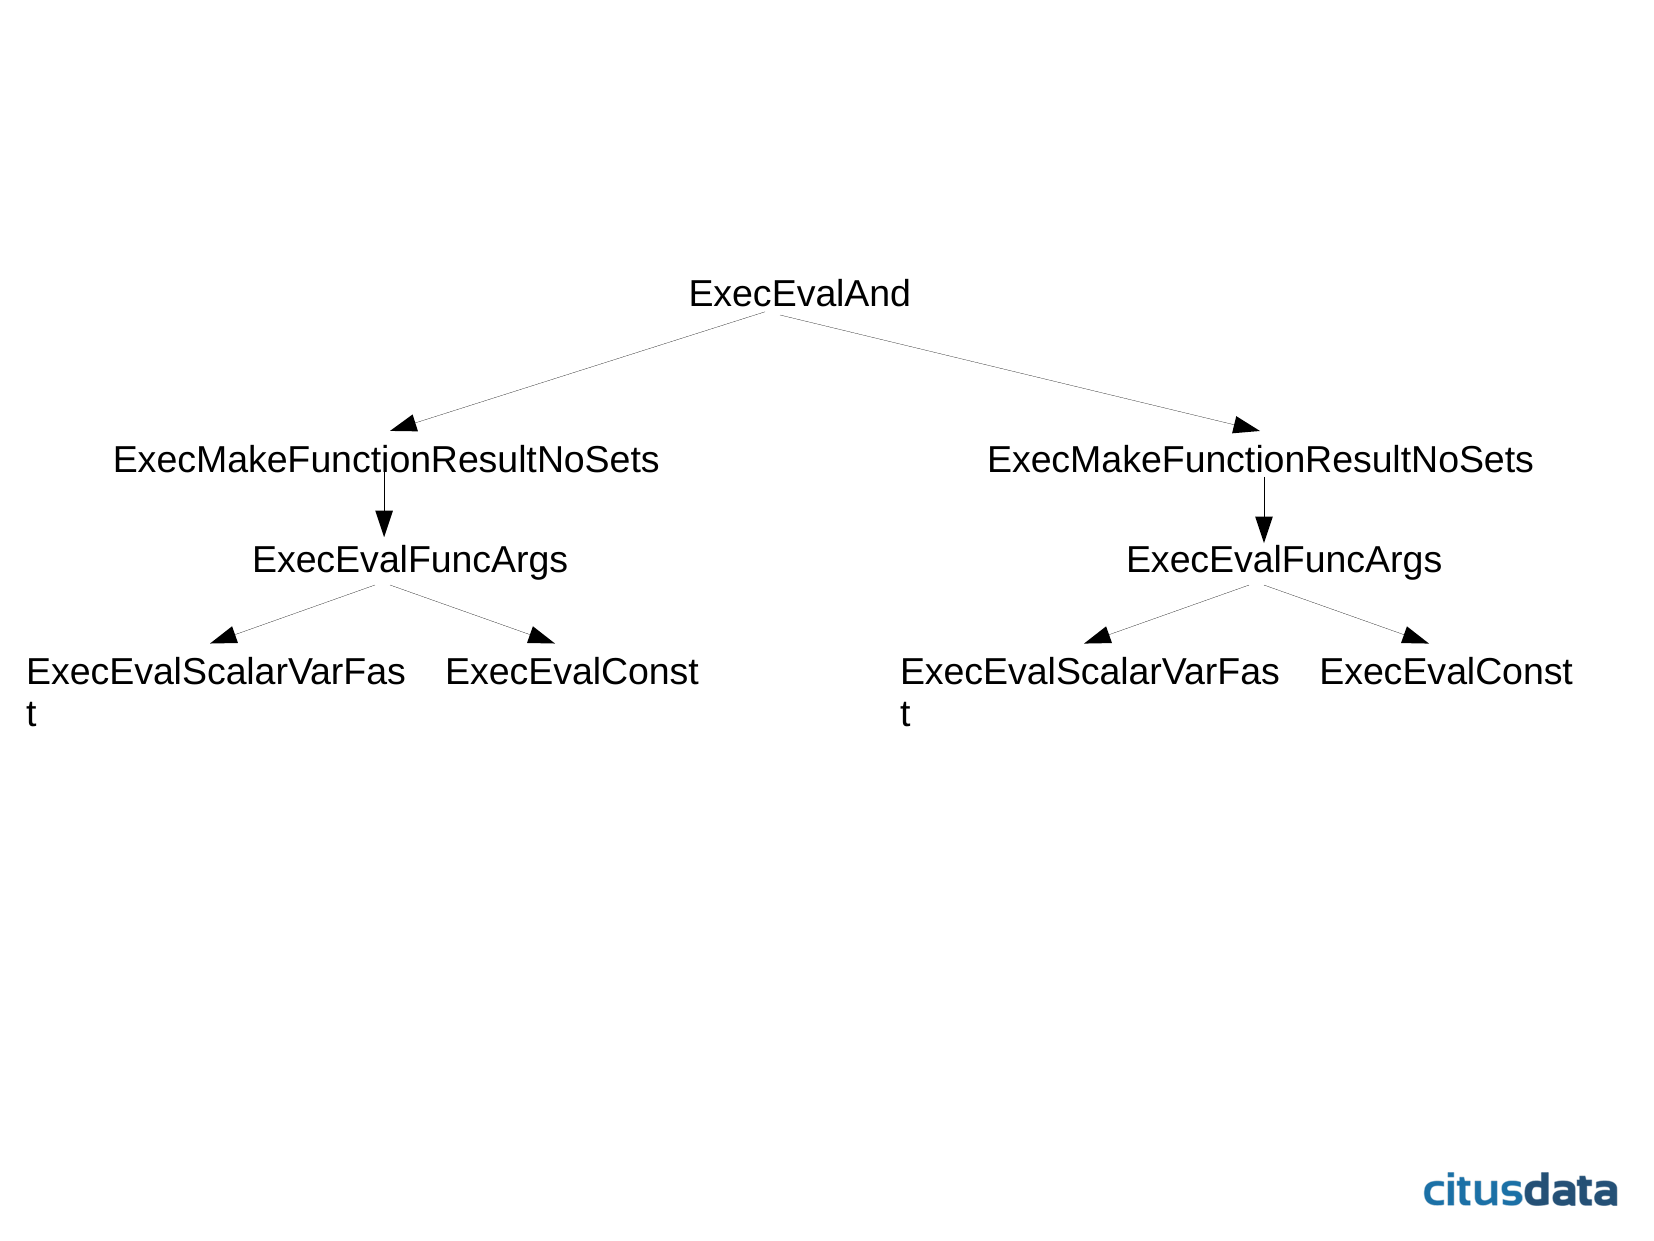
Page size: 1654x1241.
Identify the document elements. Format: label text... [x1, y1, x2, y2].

text_box ExecMakeFunctionResultNoSets [972, 430, 1549, 488]
text_box ExecEvalScalarVarFast [11, 643, 432, 701]
picture [1420, 1167, 1622, 1209]
text_box ExecMakeFunctionResultNoSets [98, 430, 675, 488]
text_box ExecEvalFuncArgs [237, 531, 584, 589]
text_box ExecEvalConst [432, 643, 851, 701]
text_box ExecEvalFuncArgs [1111, 531, 1458, 589]
text_box ExecEvalConst [1306, 643, 1654, 701]
text_box ExecEvalScalarVarFast [885, 643, 1306, 701]
text_box ExecEvalAnd [673, 265, 926, 323]
